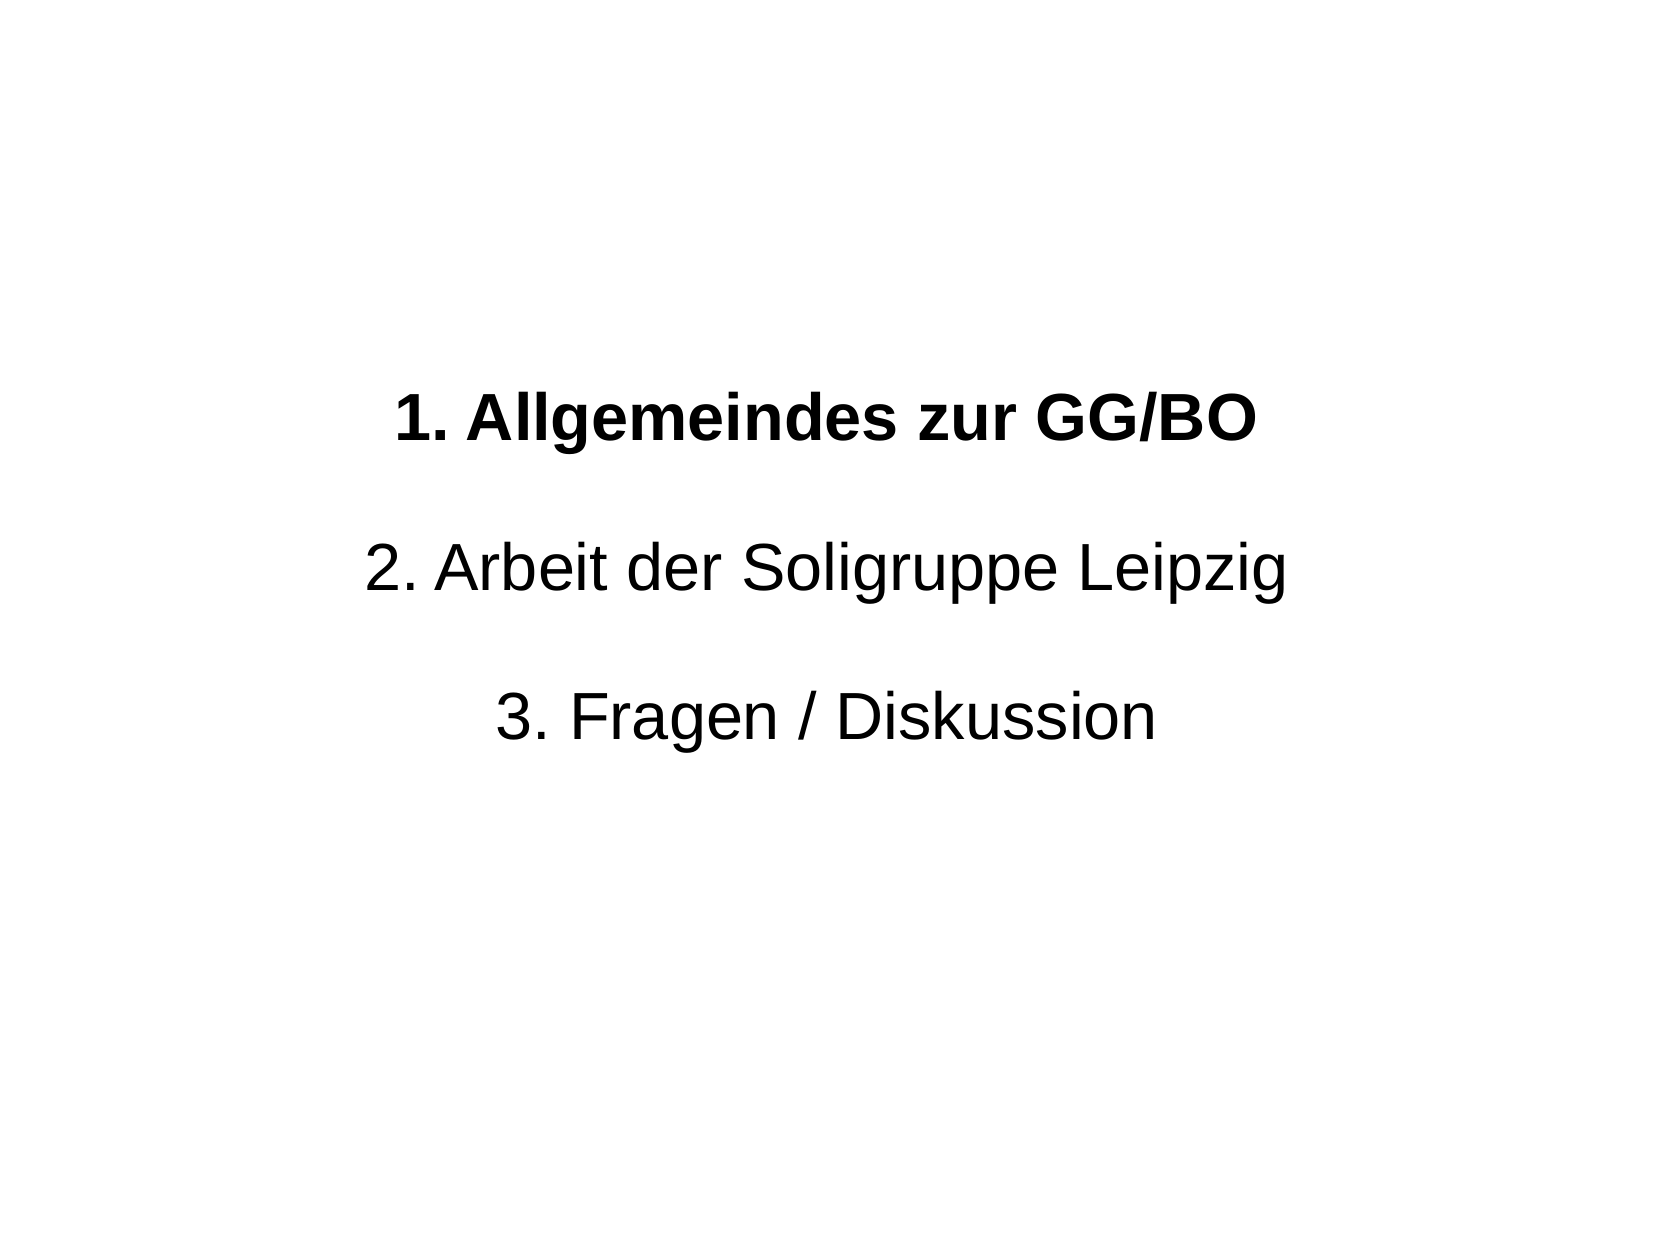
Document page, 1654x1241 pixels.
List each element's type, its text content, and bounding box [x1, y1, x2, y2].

subtitle 1. Allgemeindes zur GG/BO 2. Arbeit der Soligruppe Leipzig 3. Fragen / Diskussion [82, 49, 1571, 1010]
